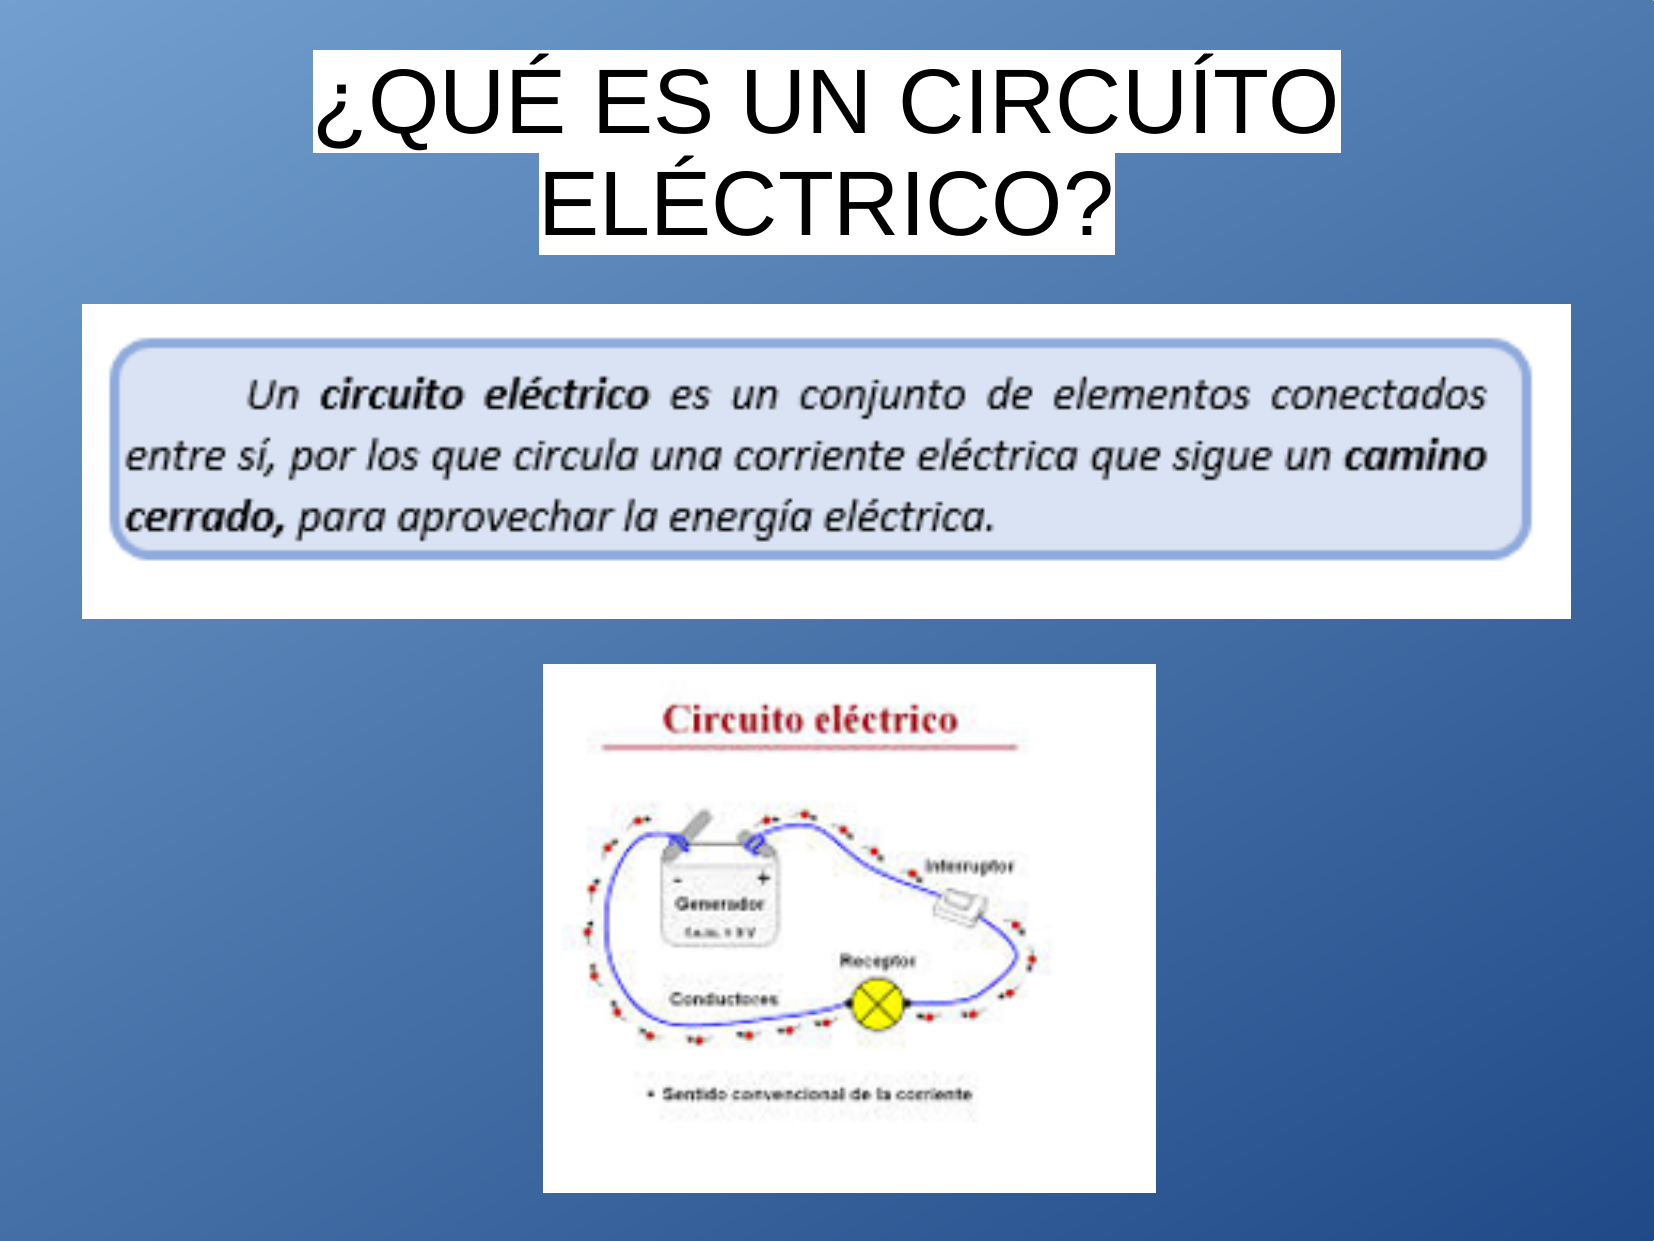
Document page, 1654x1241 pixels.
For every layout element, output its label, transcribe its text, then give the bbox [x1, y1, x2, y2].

title ¿QUÉ ES UN CIRCUÍTO ELÉCTRICO? [82, 49, 1571, 257]
picture [543, 664, 1156, 1193]
picture [82, 304, 1571, 619]
